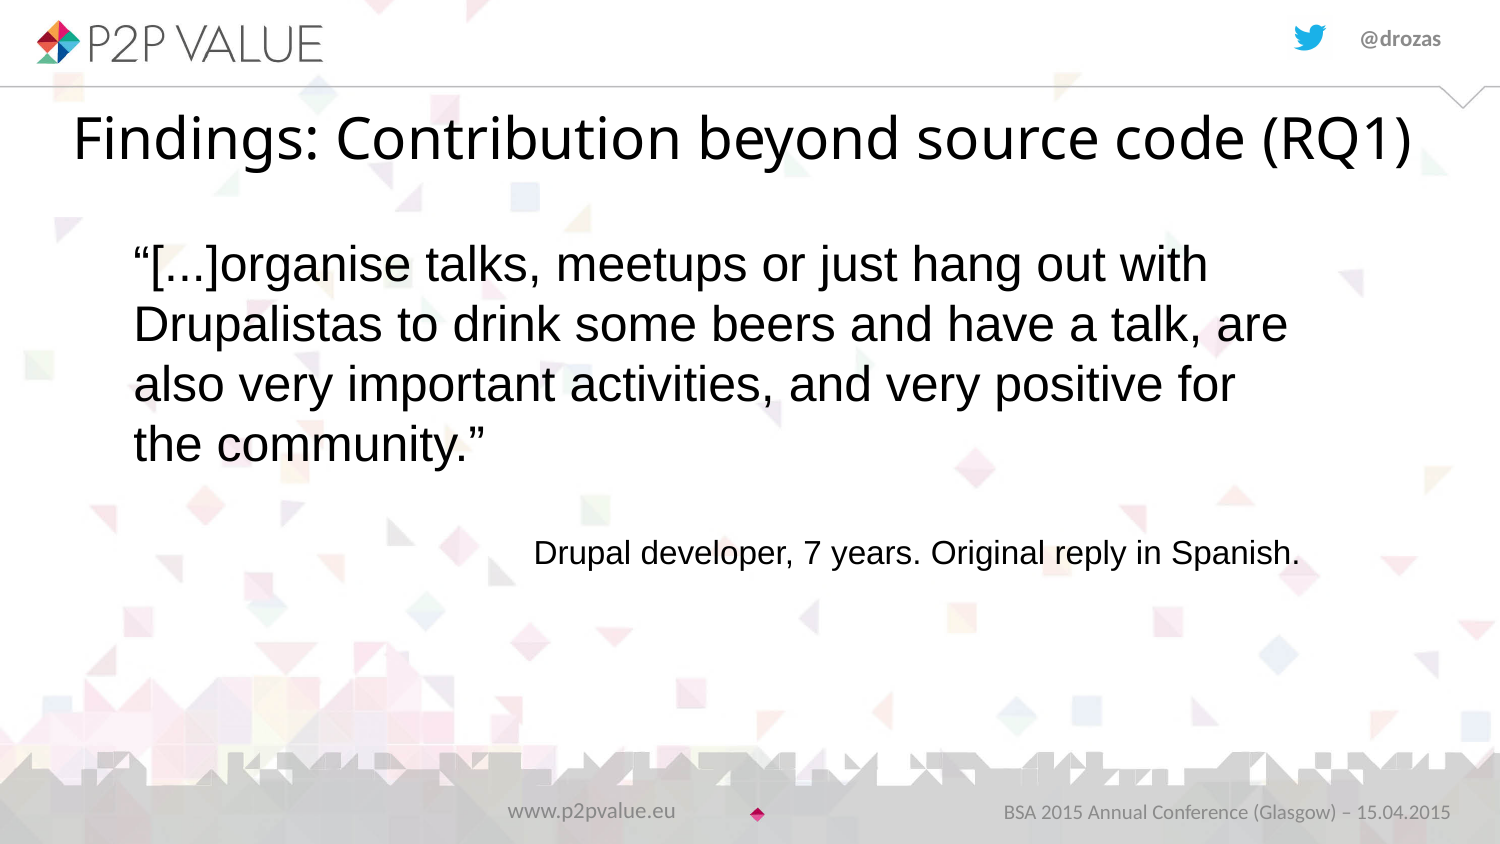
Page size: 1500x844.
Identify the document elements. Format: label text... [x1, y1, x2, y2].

text_box @drozas [1333, 15, 1455, 60]
text_box BSA 2015 Annual Conference (Glasgow) – 15.04.2015 [777, 788, 1470, 834]
subtitle “[...]organise talks, meetups or just hang out with Drupalistas to drink some beers and have a talk, are also very important activities, and very positive for the community.” Drupal developer, 7 years. Original reply in Spanish. [120, 225, 1316, 781]
title Findings: Contribution beyond source code (RQ1) [0, 92, 1486, 181]
picture [0, 0, 1500, 844]
text_box www.p2pvalue.eu [501, 789, 720, 829]
